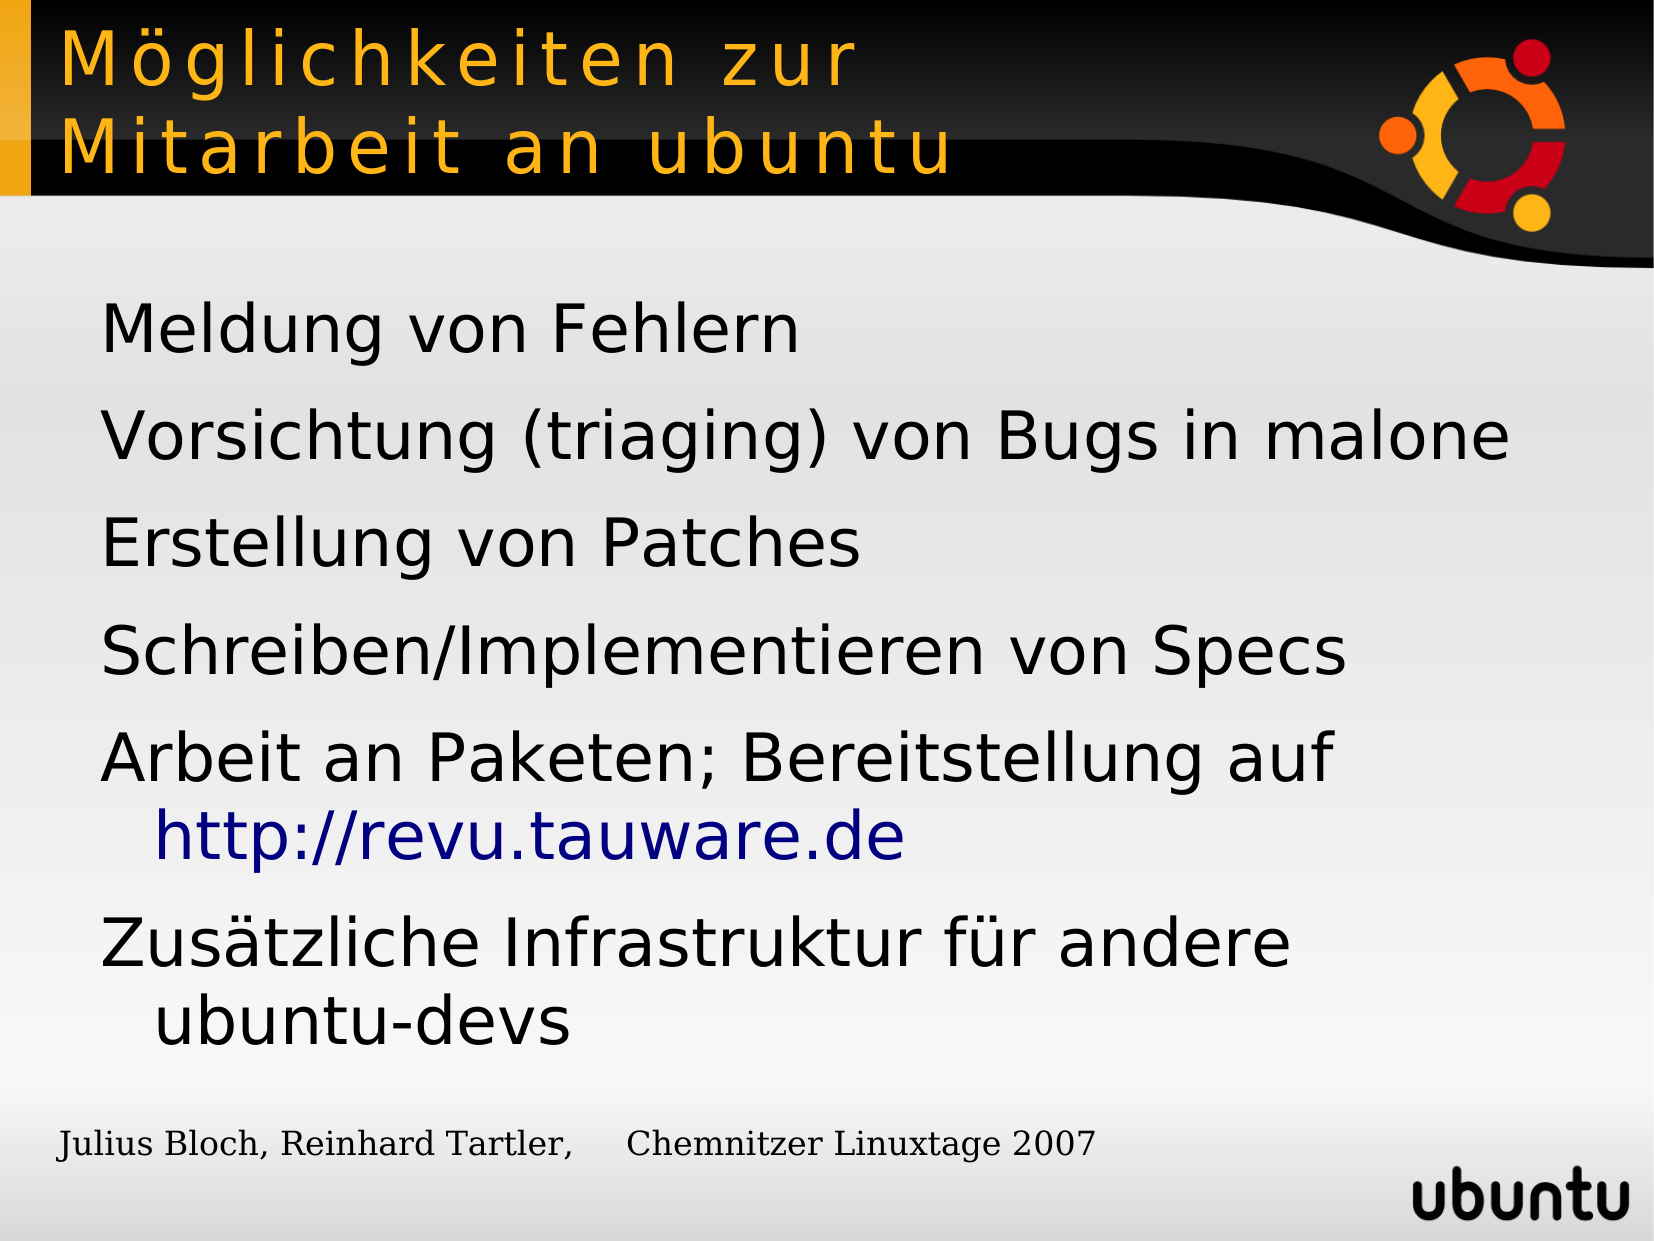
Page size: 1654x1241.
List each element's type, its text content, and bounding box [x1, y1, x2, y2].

picture [0, 0, 1654, 1241]
title Möglichkeiten zur Mitarbeit an ubuntu [59, 16, 1270, 191]
list Meldung von Fehlern Vorsichtung (triaging) von Bugs in malone Erstellung von Patches Schreiben/Implementieren von Specs Arbeit an Paketen; Bereitstellung auf http://revu.tauware.de Zusätzliche Infrastruktur für andere ubuntu-devs [82, 290, 1571, 1094]
